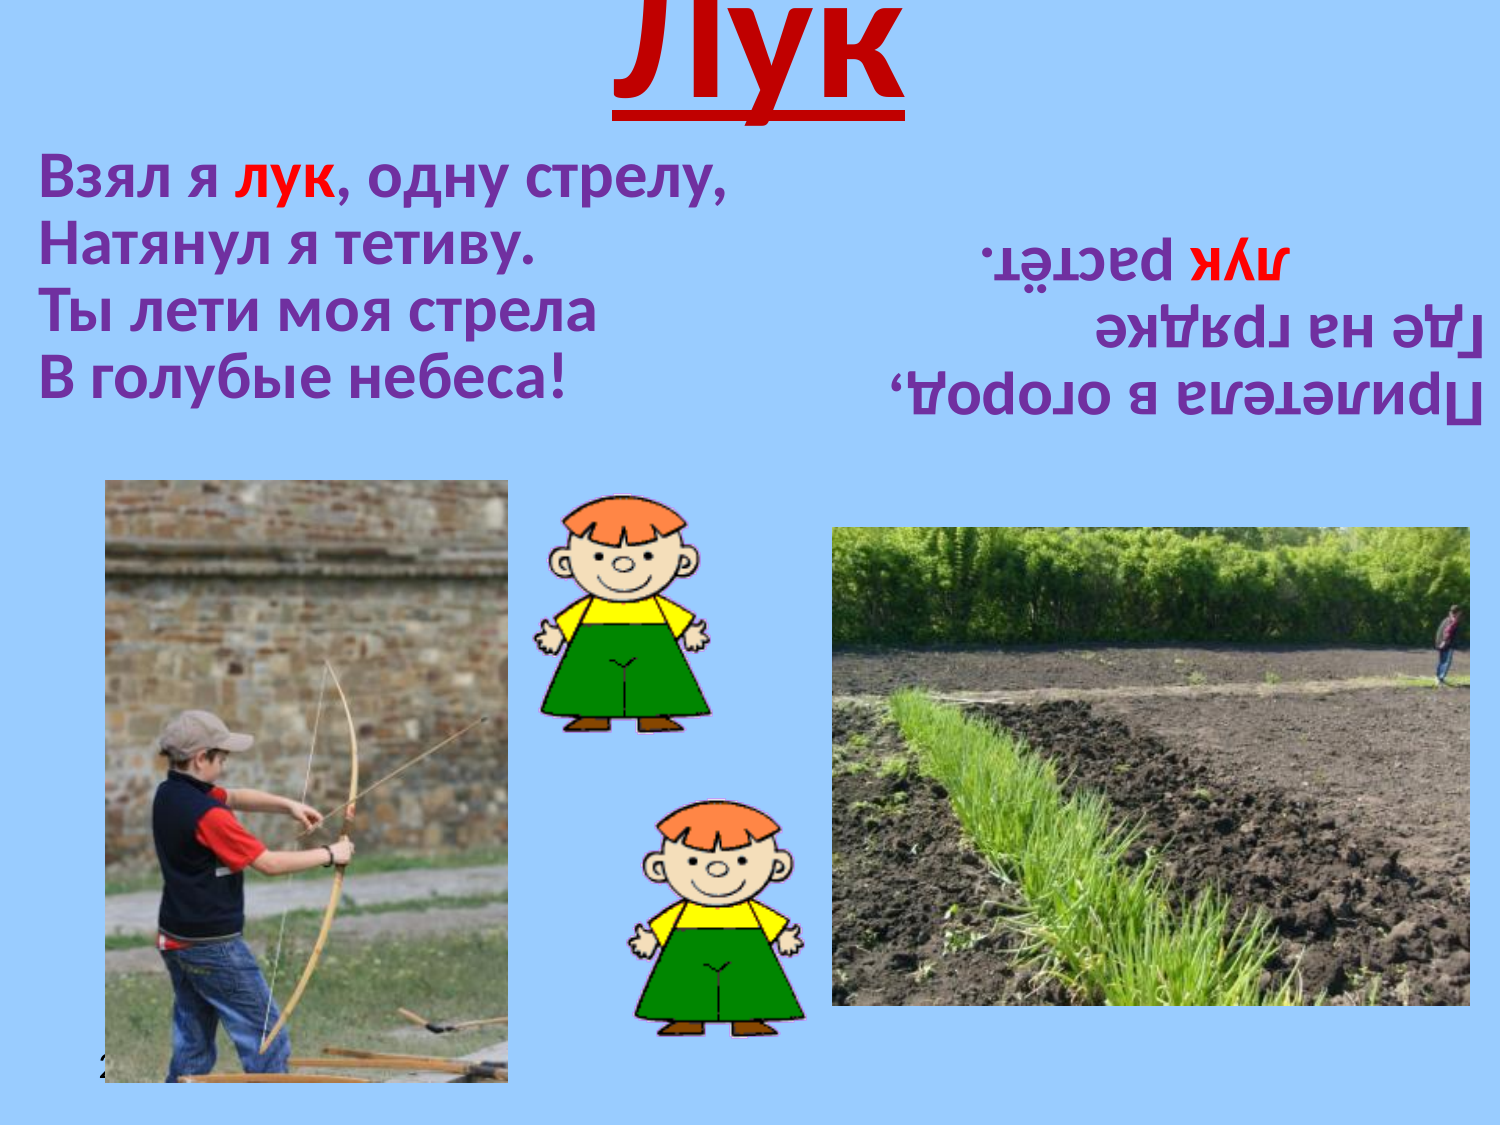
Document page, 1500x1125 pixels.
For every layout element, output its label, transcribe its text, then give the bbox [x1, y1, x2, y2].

text_box Взял я лук, одну стрелу, Натянул я тетиву. Ты лети моя стрела В голубые небеса! [23, 140, 774, 560]
text_box Прилетела в огород, Где на грядке лук растёт. [832, 182, 1500, 440]
picture [609, 527, 1470, 1051]
picture [105, 480, 508, 1083]
text_box Лук [597, 0, 985, 191]
picture [515, 480, 739, 747]
